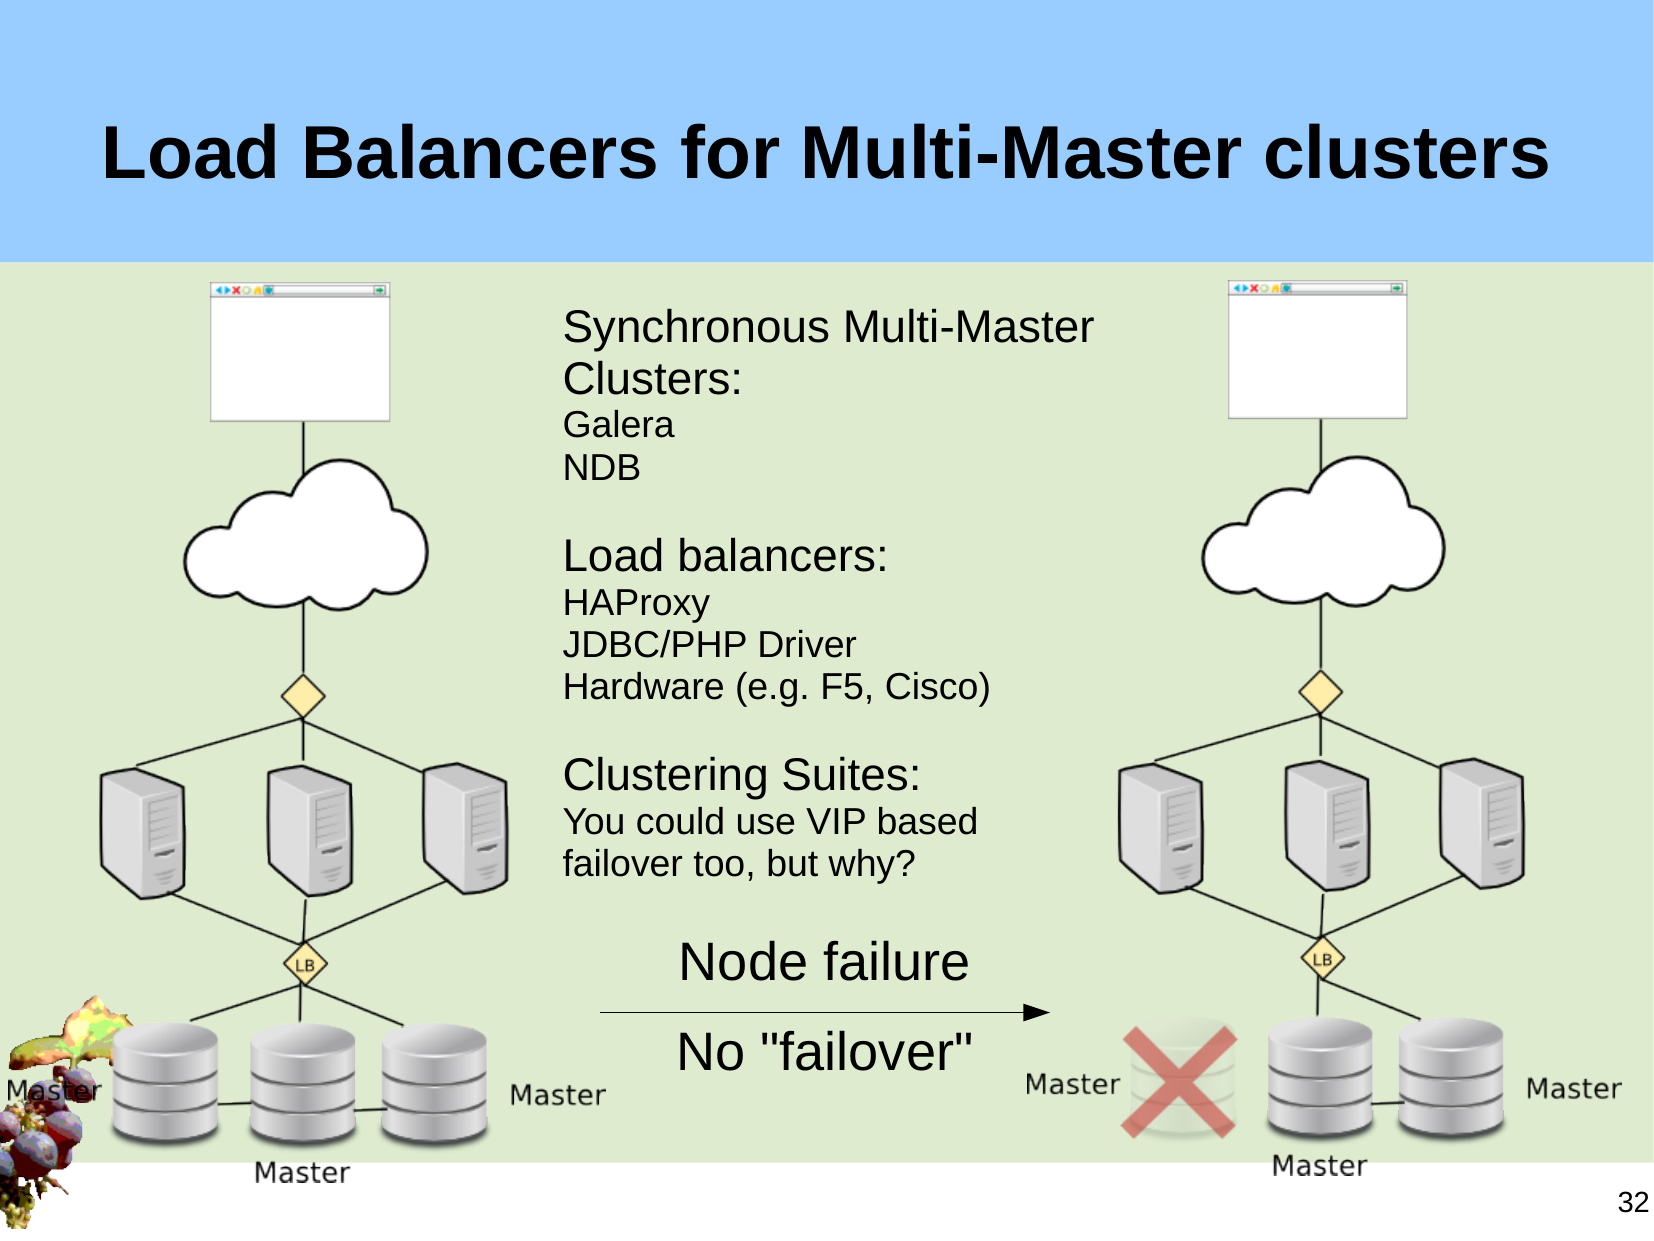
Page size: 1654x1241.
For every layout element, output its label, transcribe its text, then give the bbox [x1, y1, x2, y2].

title Load Balancers for Multi-Master clusters [82, 49, 1571, 257]
list Node failure No "failover" [606, 931, 1027, 1012]
picture [0, 282, 606, 1229]
list Node failure No "failover" [606, 1013, 1027, 1083]
list Synchronous Multi-Master Clusters: Galera NDB Load balancers: HAProxy JDBC/PHP Driver Hardware (e.g. F5, Cisco) Clustering Suites: You could use VIP based failover too, but why? [606, 301, 1027, 885]
picture [1027, 280, 1622, 1176]
